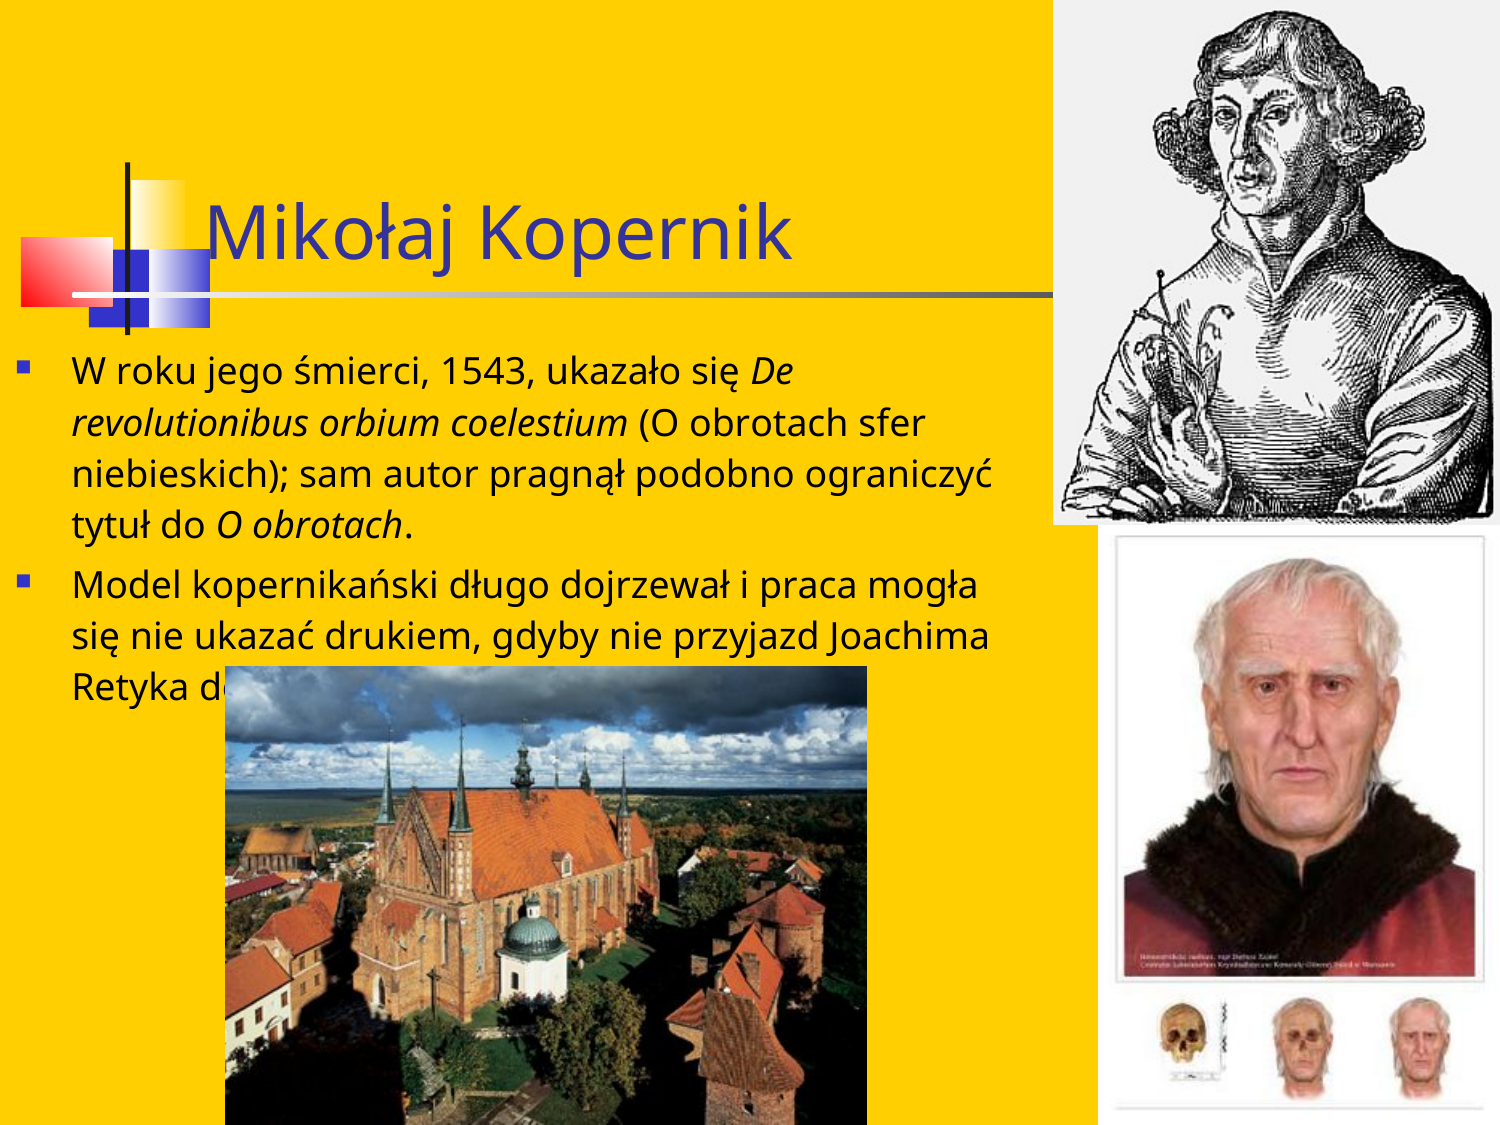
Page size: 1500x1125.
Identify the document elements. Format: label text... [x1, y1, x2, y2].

title Mikołaj Kopernik [188, 101, 1053, 289]
list W roku jego śmierci, 1543, ukazało się De revolutionibus orbium coelestium (O obrotach sfer niebieskich); sam autor pragnął podobno ograniczyć tytuł do O obrotach. Model kopernikański długo dojrzewał i praca mogła się nie ukazać drukiem, gdyby nie przyjazd Joachima Retyka do Fromborka. [0, 337, 1051, 1013]
picture [1053, 0, 1500, 1125]
picture [225, 666, 867, 1125]
